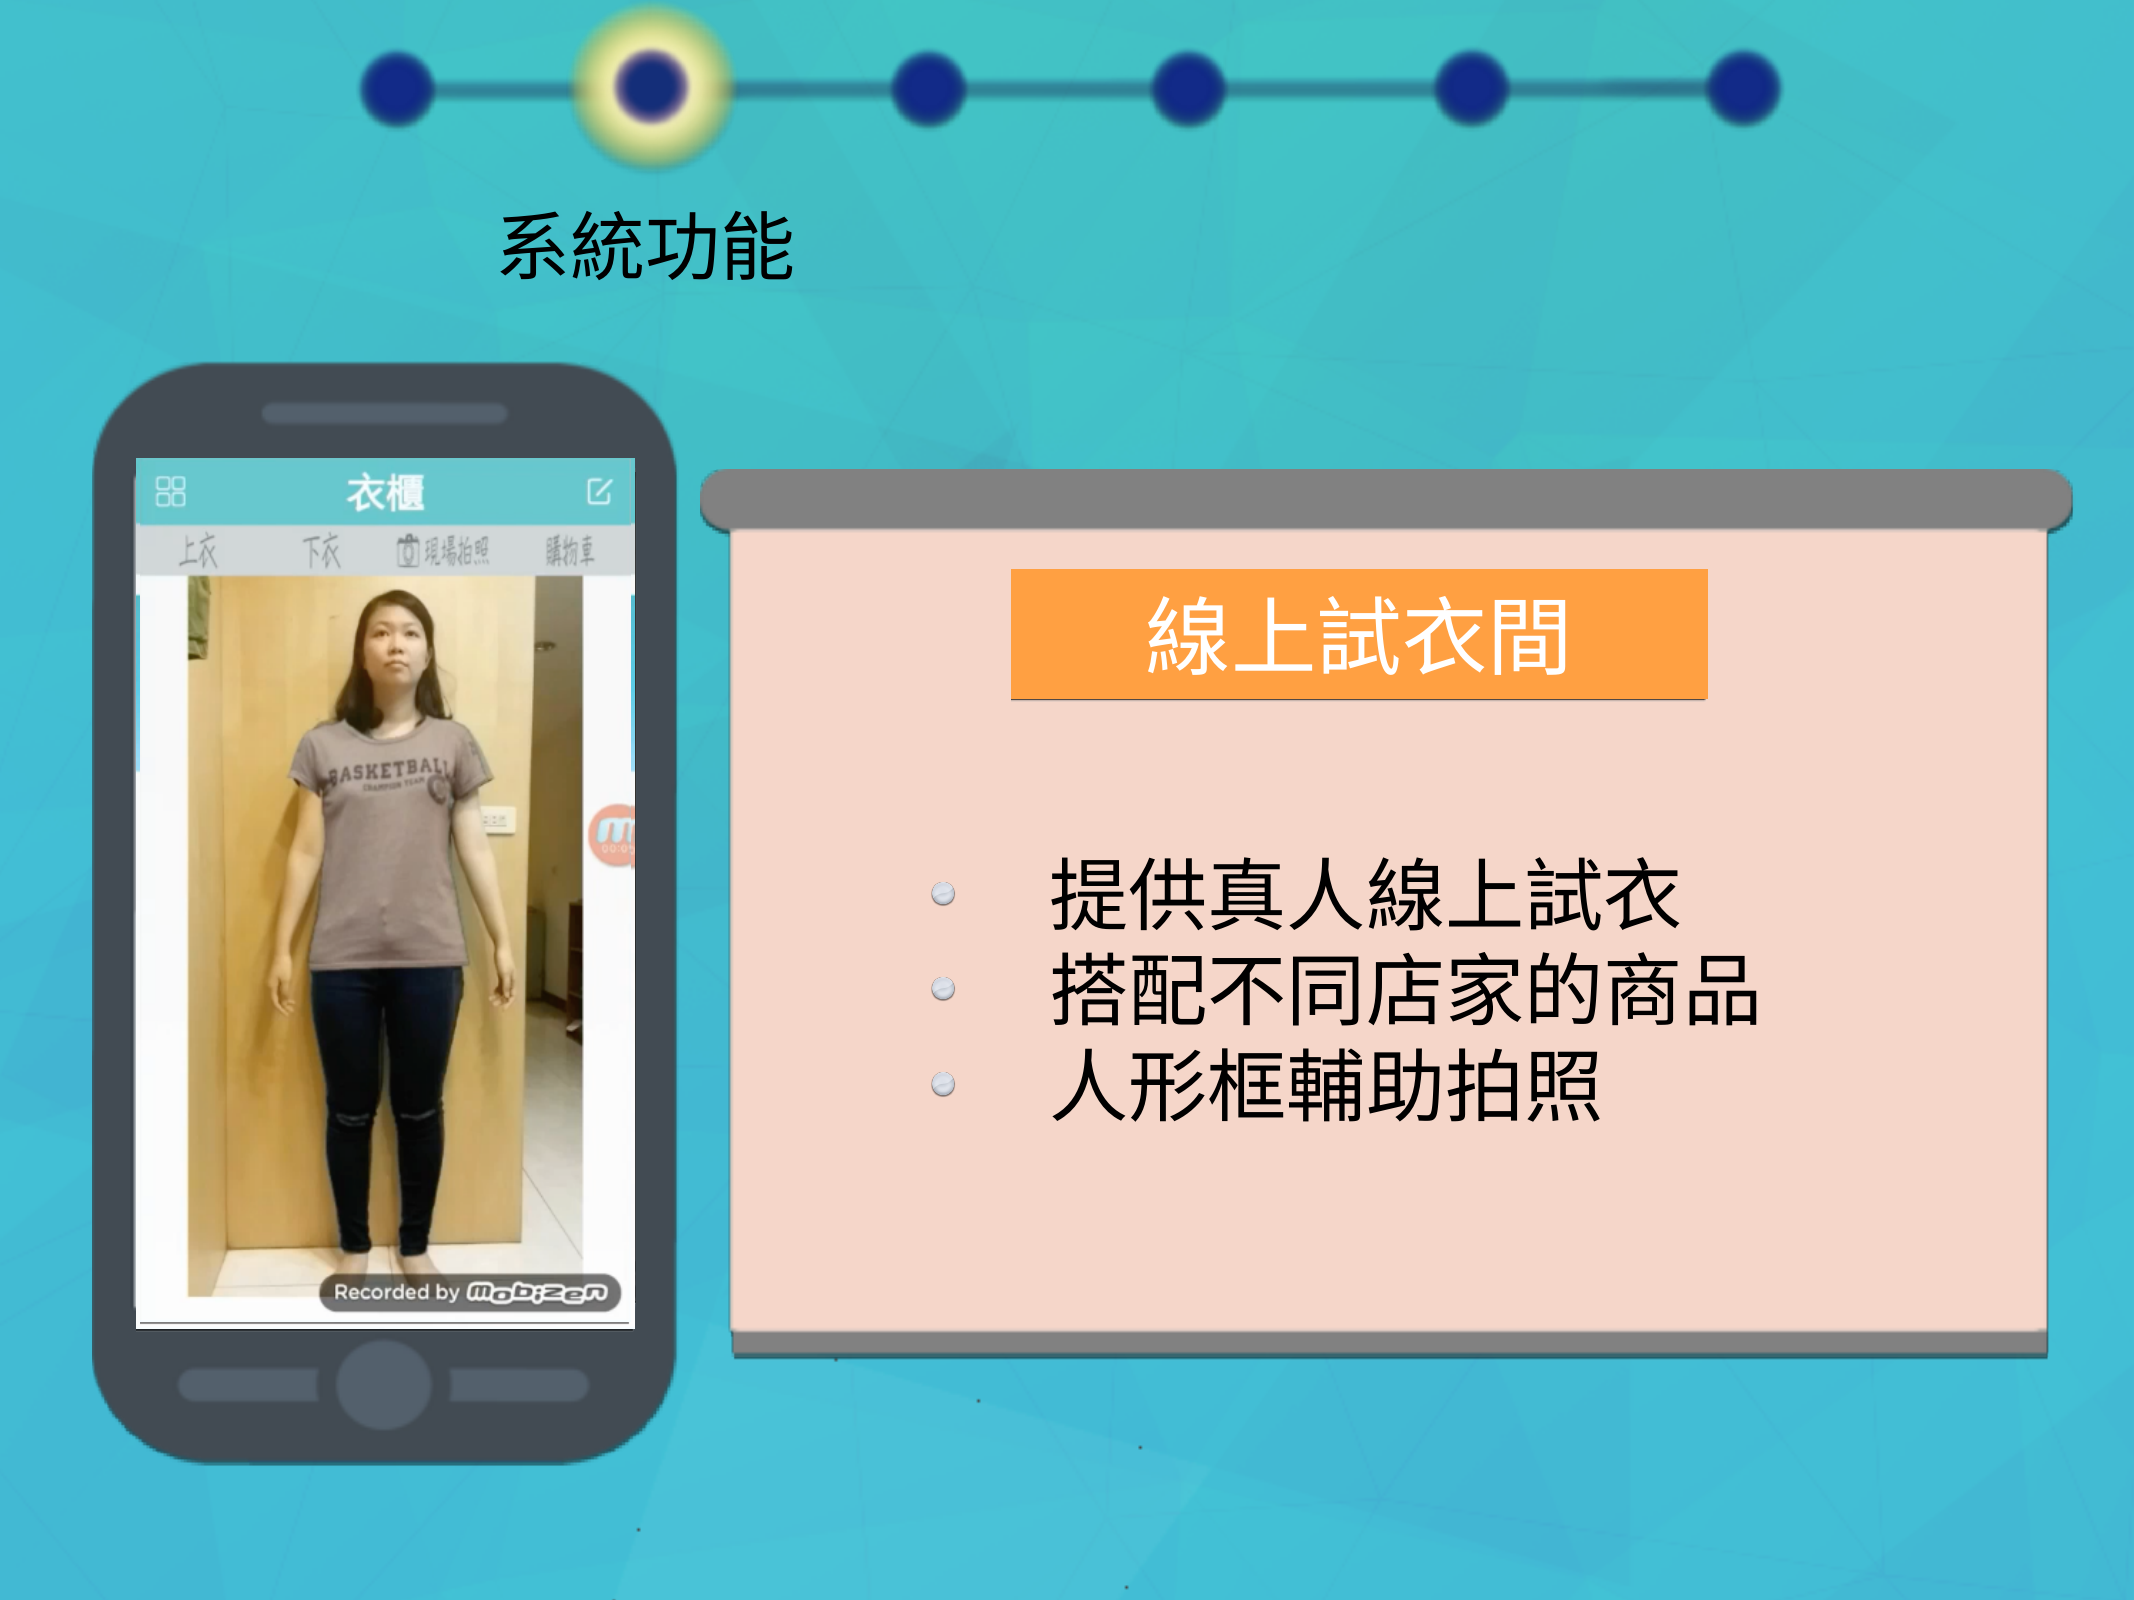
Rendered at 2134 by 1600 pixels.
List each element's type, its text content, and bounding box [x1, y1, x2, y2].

picture [0, 0, 2134, 1600]
text_box 系統功能 [487, 191, 804, 298]
text_box 線上試衣間 [1011, 569, 1708, 699]
text_box 提供真人線上試衣 搭配不同店家的商品 人形框輔助拍照 [921, 837, 2086, 1139]
